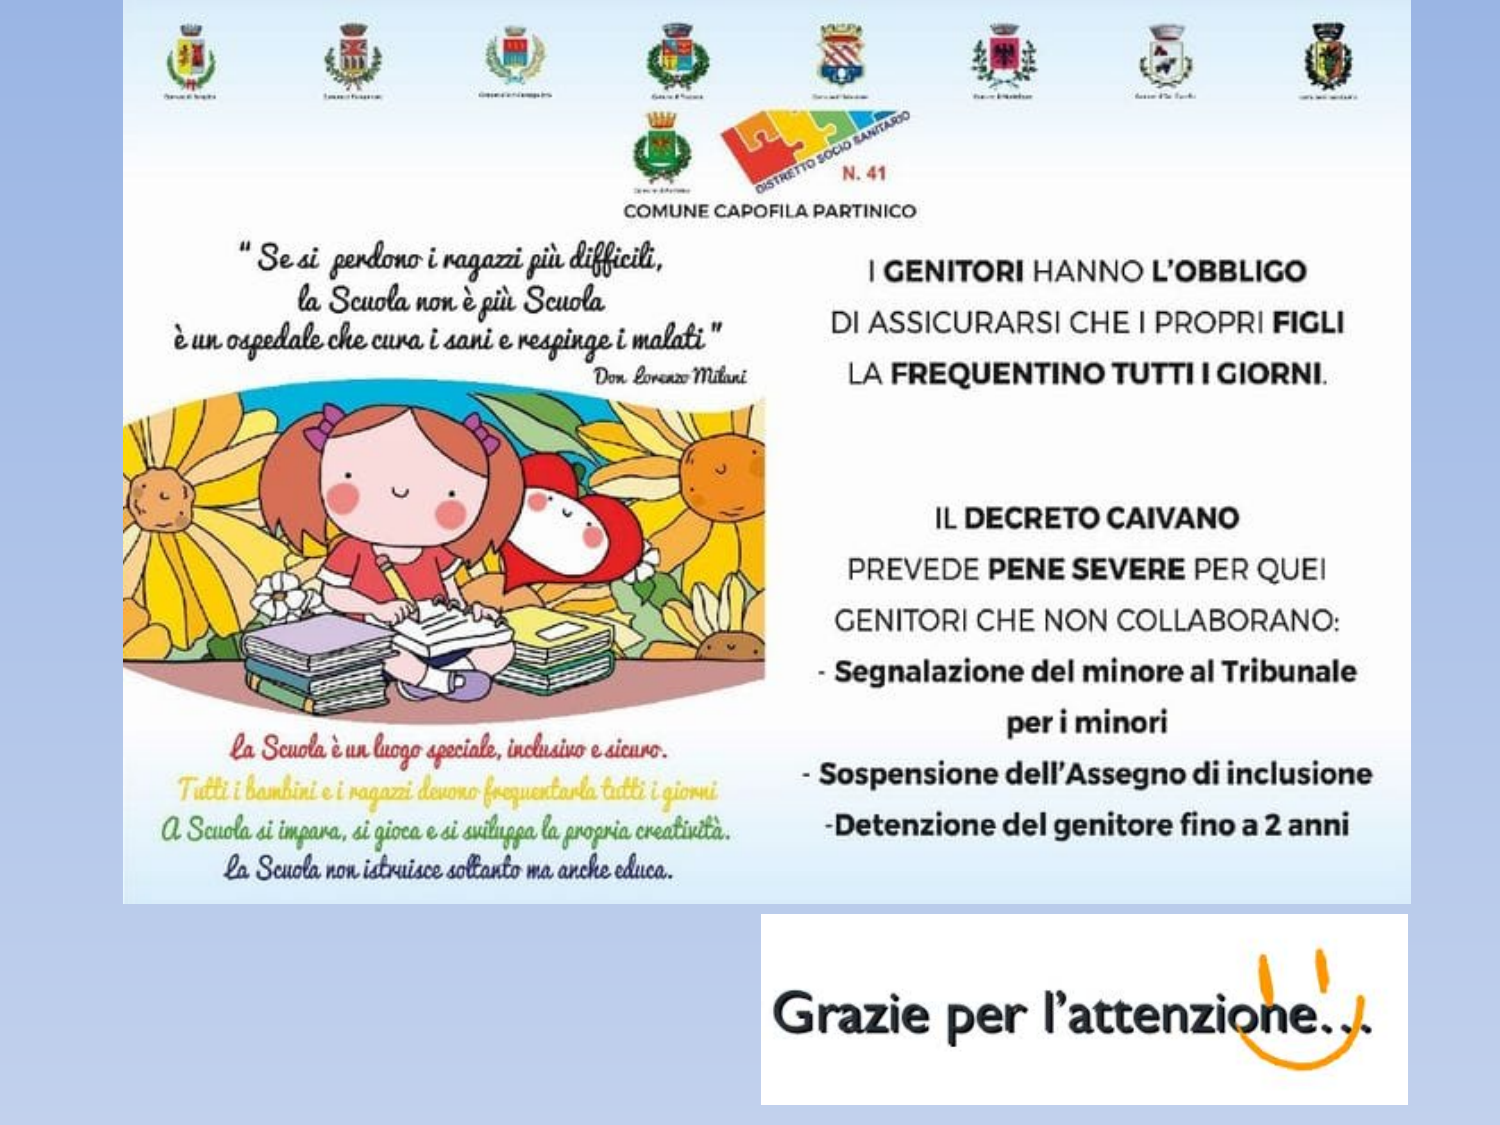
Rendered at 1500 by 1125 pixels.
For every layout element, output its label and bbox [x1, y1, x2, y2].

picture [123, 0, 1411, 904]
picture [761, 914, 1408, 1105]
